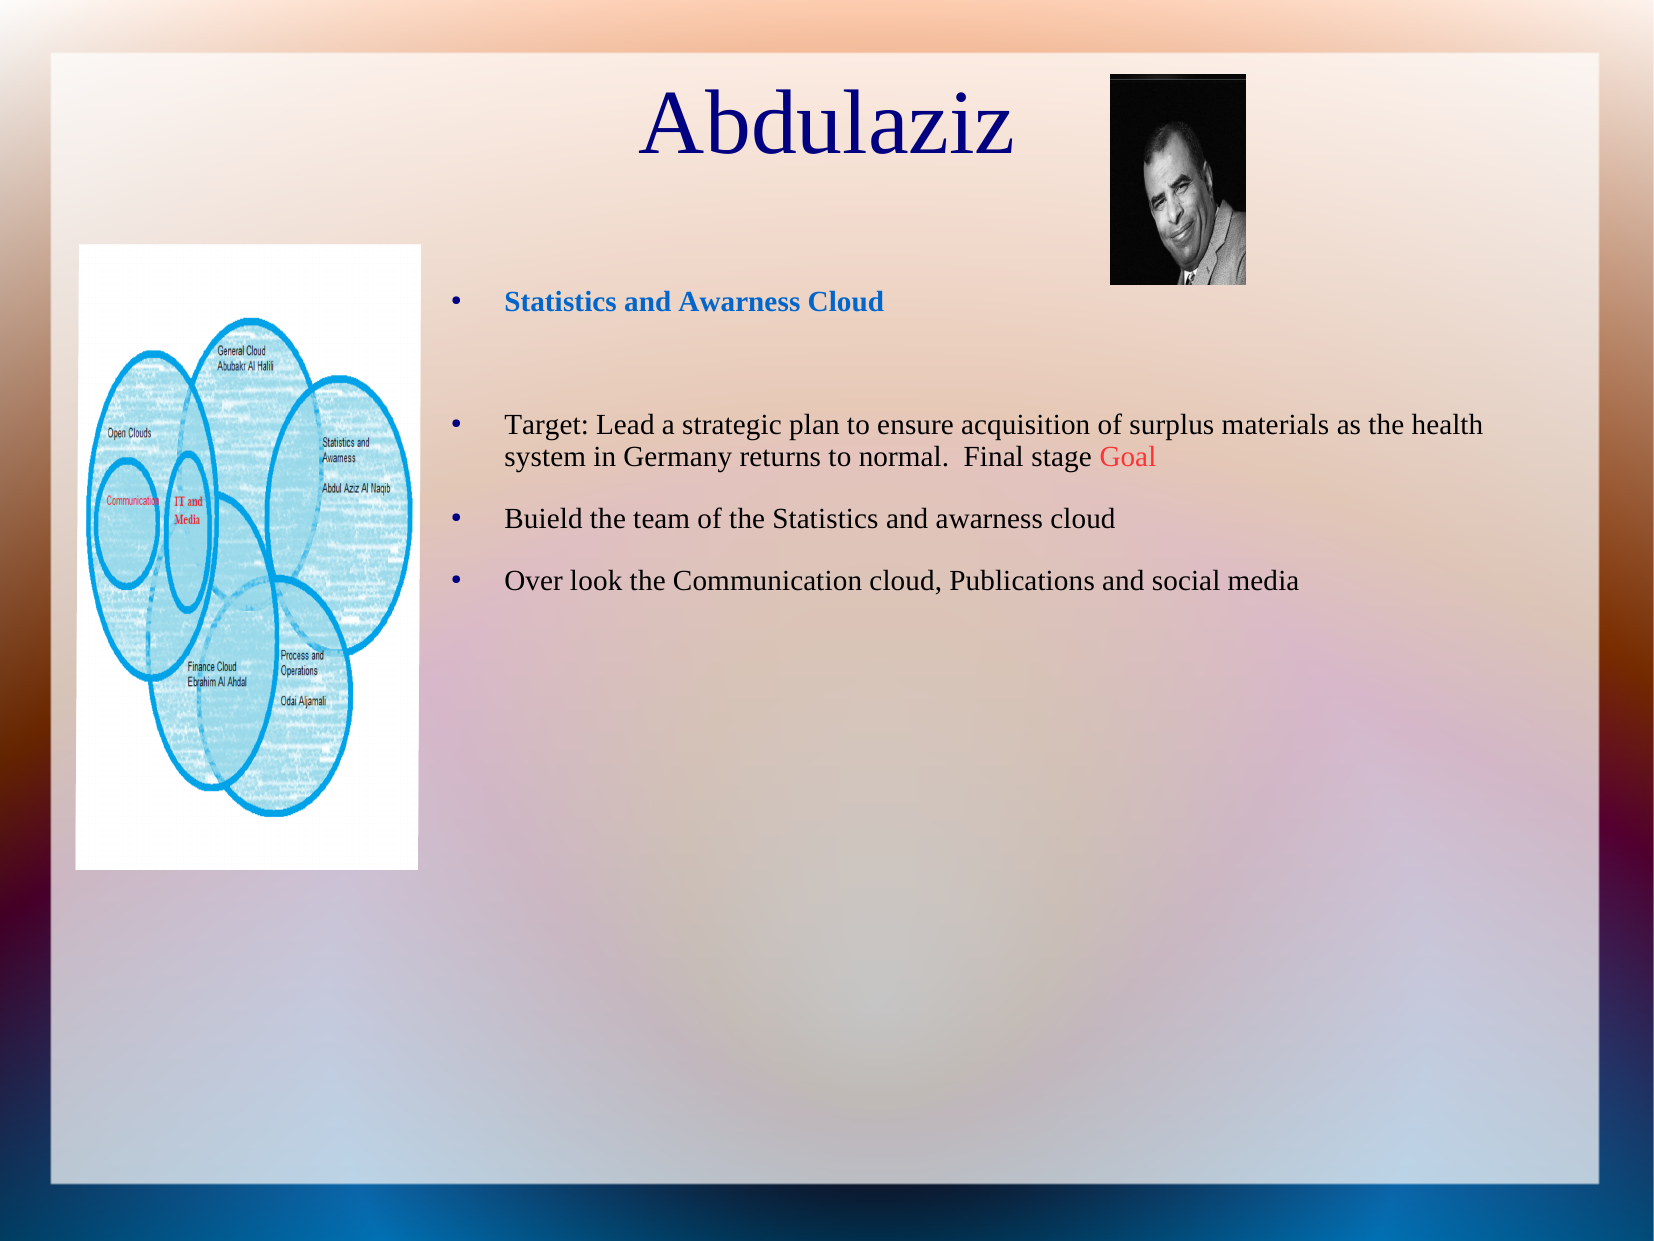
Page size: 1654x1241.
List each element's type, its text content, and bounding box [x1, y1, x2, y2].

list Statistics and Awarness Cloud Target: Lead a strategic plan to ensure acquisition of surplus materials as the health system in Germany returns to normal. Final stage Goal Buield the team of the Statistics and awarness cloud Over look the Communication cloud, Publications and social media [433, 285, 1546, 982]
title Abdulaziz [121, 19, 1534, 227]
picture [0, 0, 1654, 1241]
